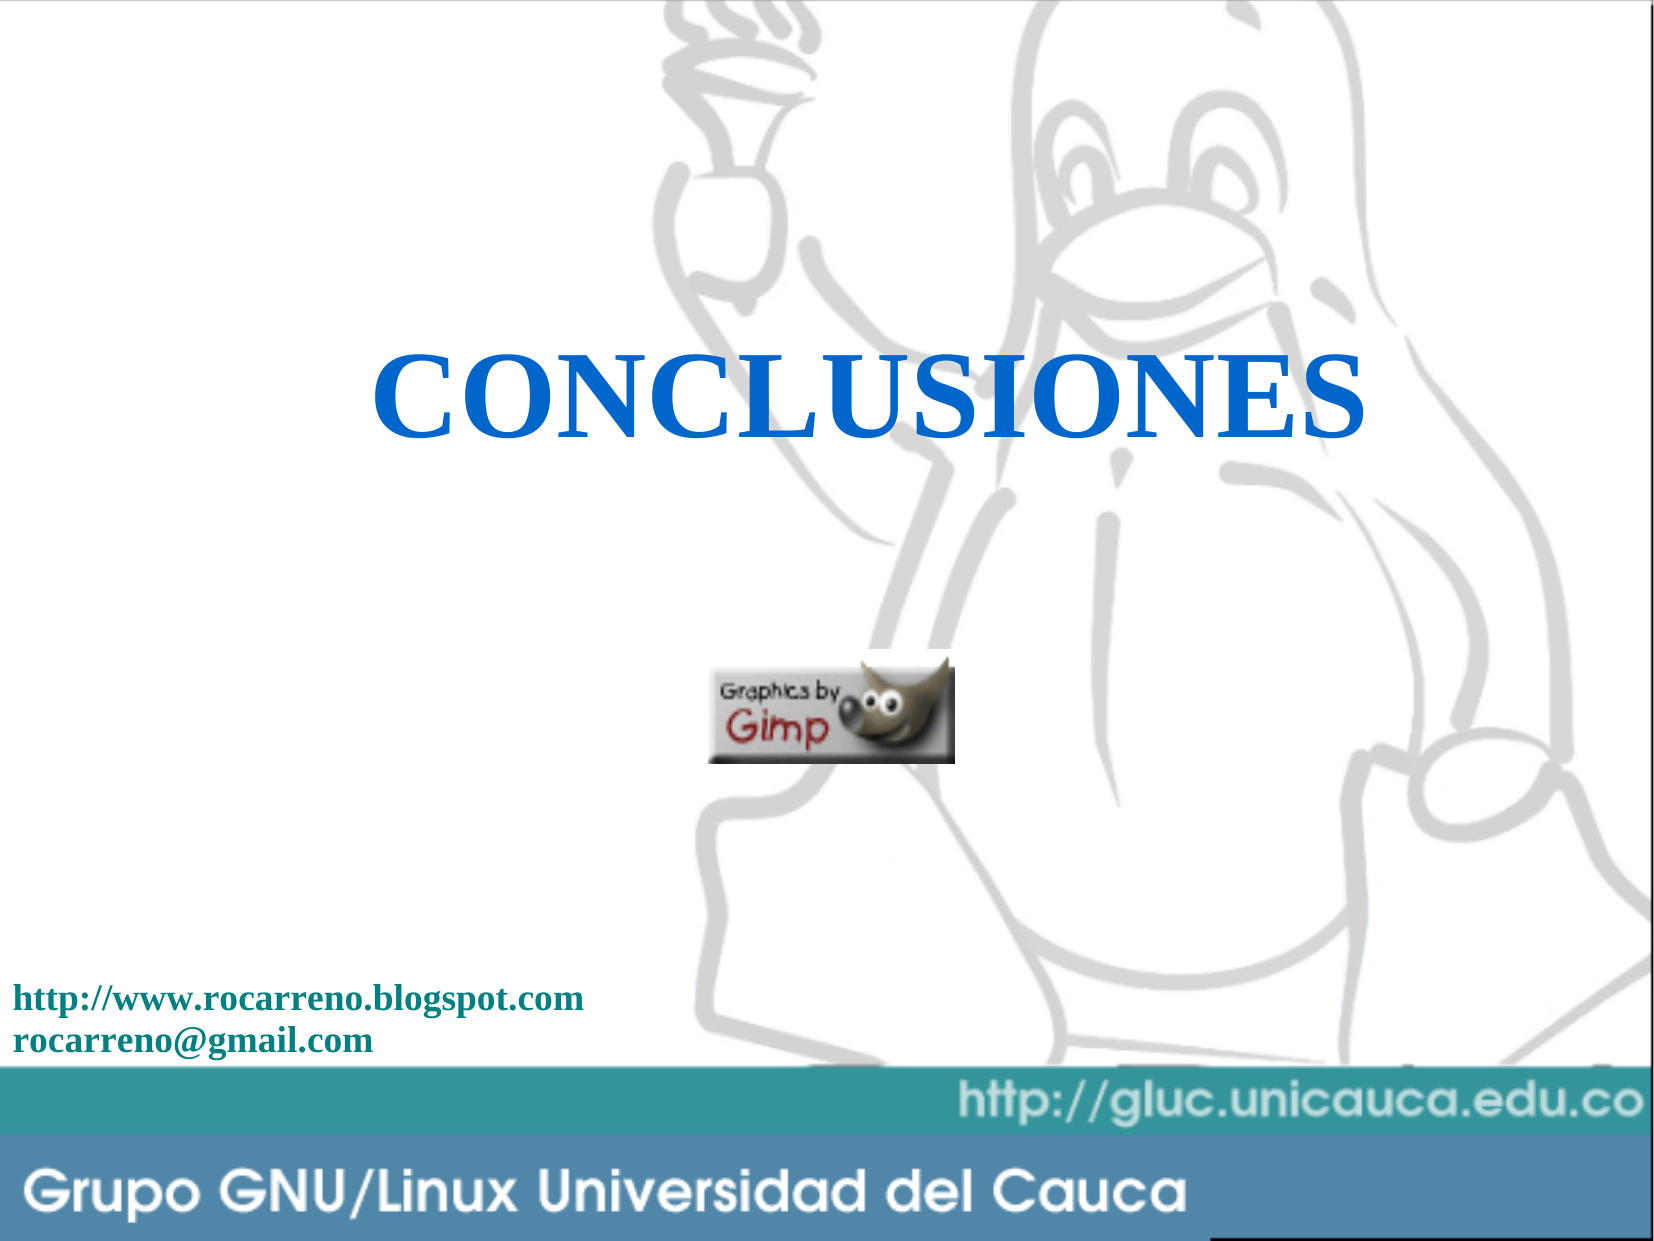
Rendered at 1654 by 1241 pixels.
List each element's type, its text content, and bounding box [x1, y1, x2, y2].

text_box CONCLUSIONES [354, 245, 1385, 473]
text_box http://www.rocarreno.blogspot.com rocarreno@gmail.com [0, 969, 1652, 1118]
picture [0, 0, 1654, 1241]
